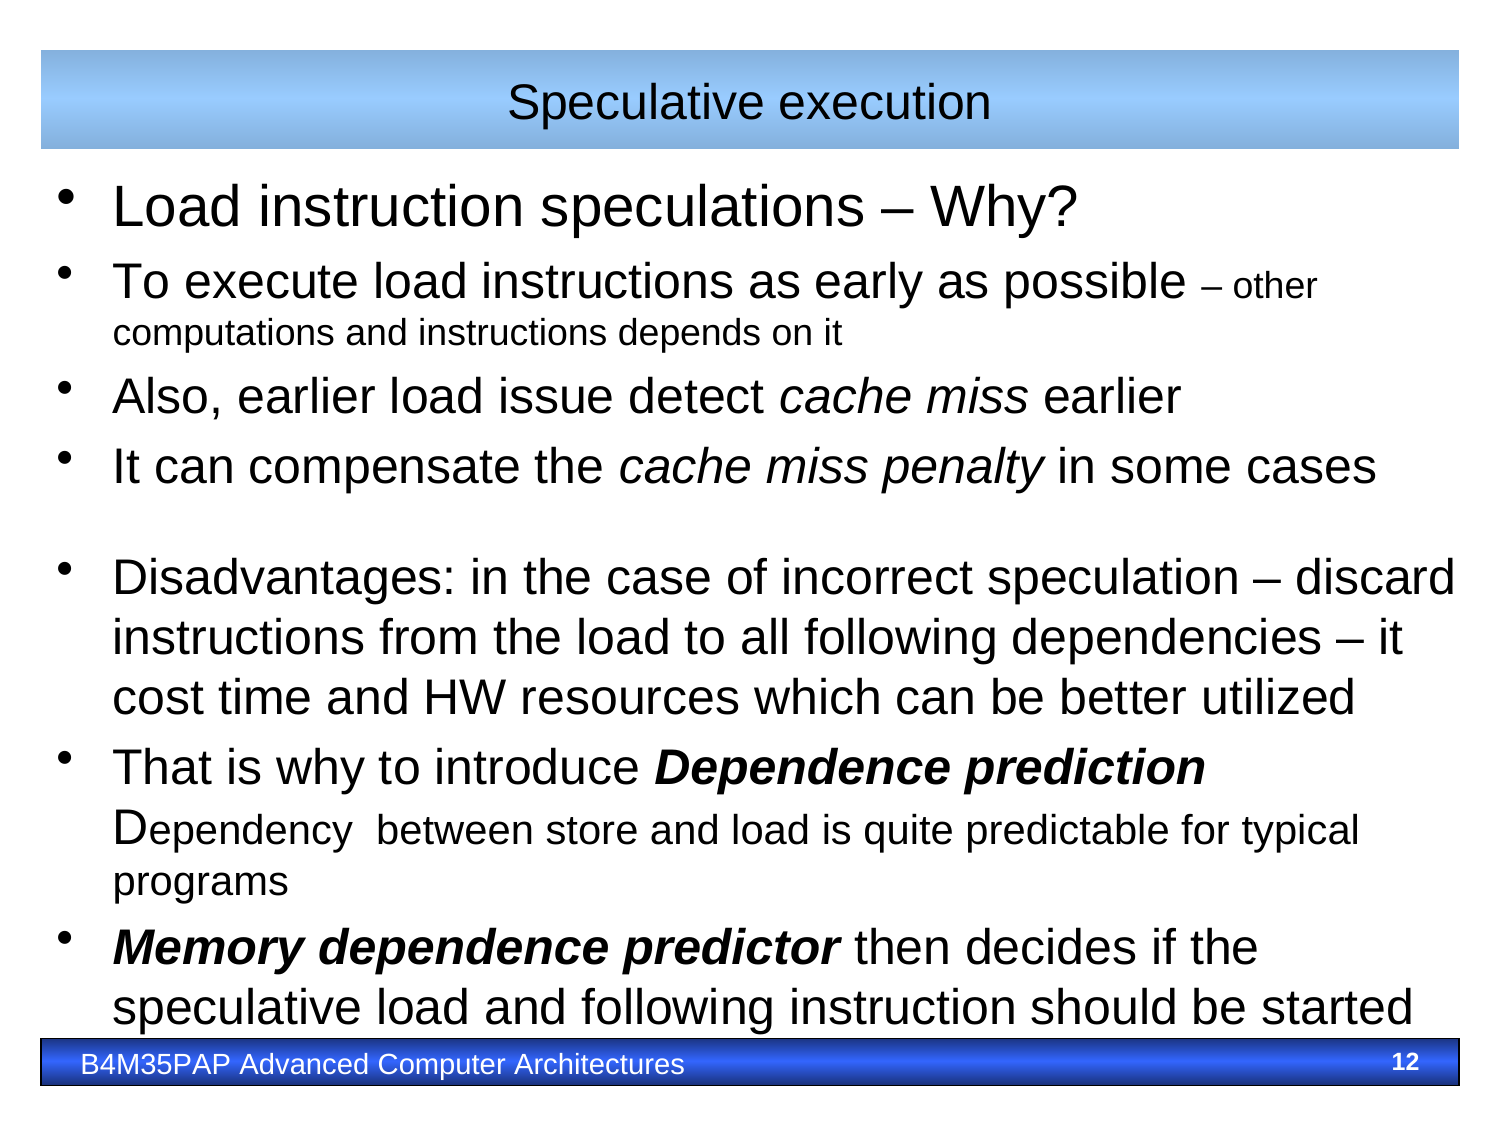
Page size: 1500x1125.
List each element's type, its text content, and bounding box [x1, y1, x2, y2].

title Speculative execution [41, 50, 1459, 149]
list Load instruction speculations – Why? To execute load instructions as early as possible – other computations and instructions depends on it Also, earlier load issue detect cache miss earlier It can compensate the cache miss penalty in some cases Disadvantages: in the case of incorrect speculation – discard instructions from the load to all following dependencies – it cost time and HW resources which can be better utilized That is why to introduce Dependence prediction Dependency between store and load is quite predictable for typical programs Memory dependence predictor then decides if the speculative load and following instruction should be started [41, 160, 1500, 988]
